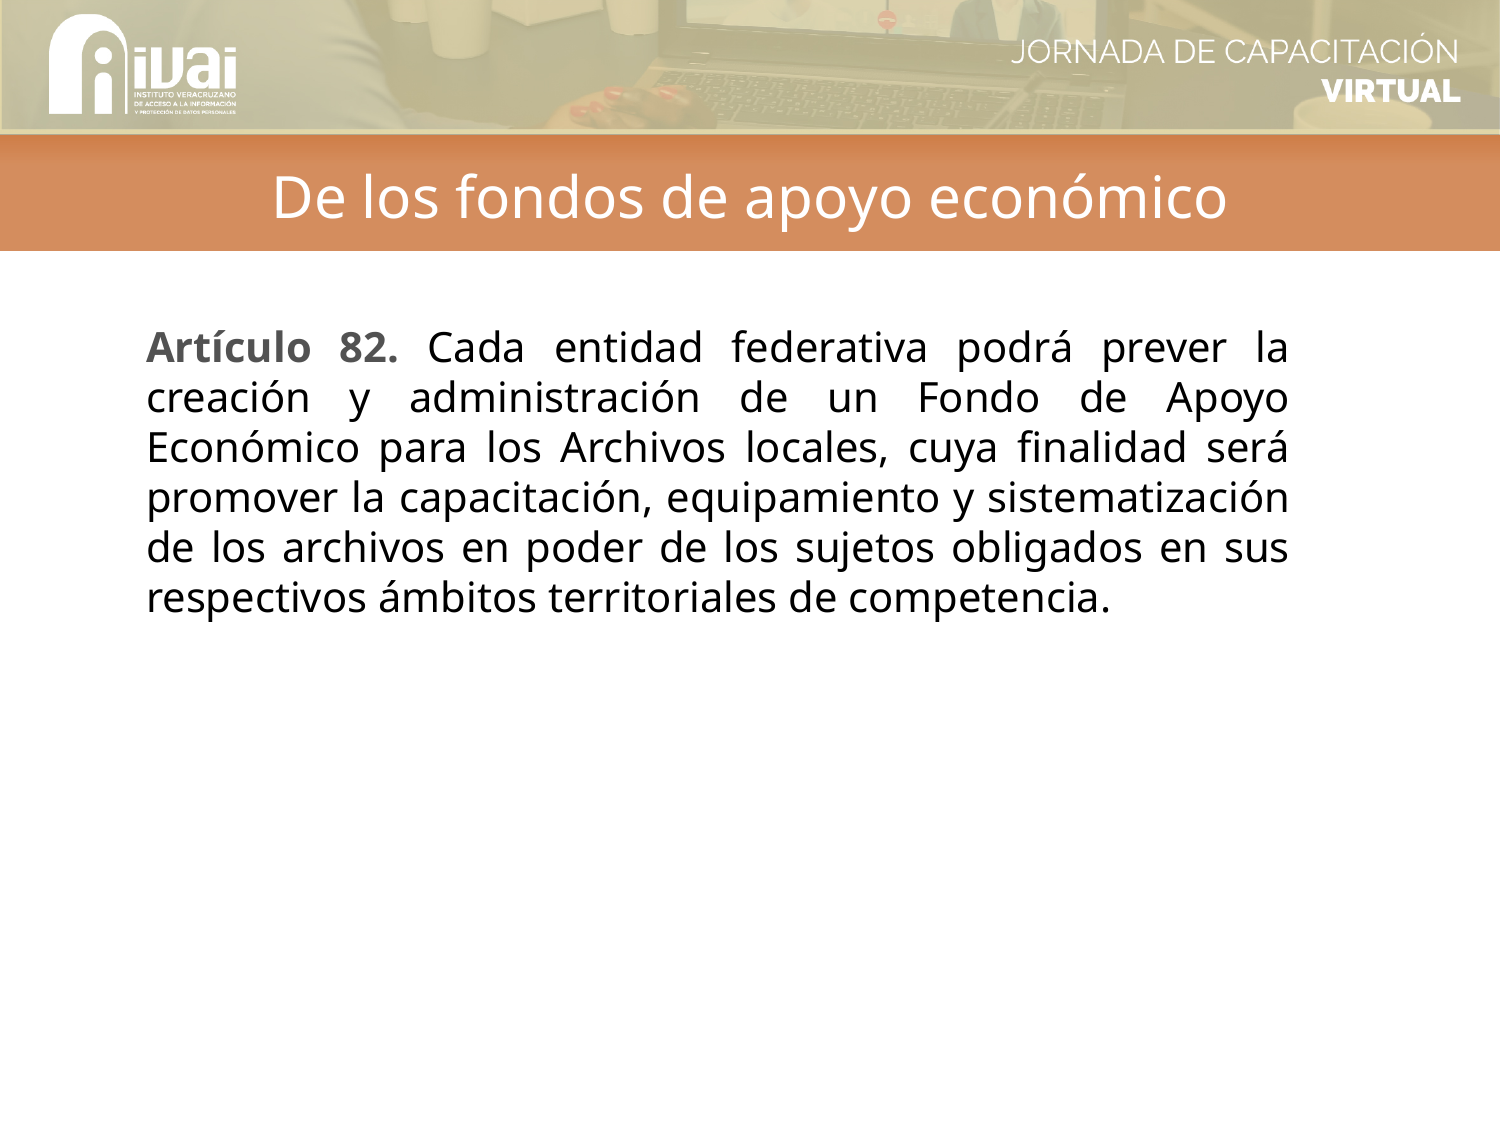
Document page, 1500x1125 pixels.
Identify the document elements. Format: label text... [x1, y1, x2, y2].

text_box De los fondos de apoyo económico [166, 152, 1334, 239]
text_box Artículo 82. Cada entidad federativa podrá prever la creación y administración de un Fondo de Apoyo Económico para los Archivos locales, cuya finalidad será promover la capacitación, equipamiento y sistematización de los archivos en poder de los sujetos obligados en sus respectivos ámbitos territoriales de competencia. [131, 313, 1327, 728]
picture [0, 135, 1500, 251]
